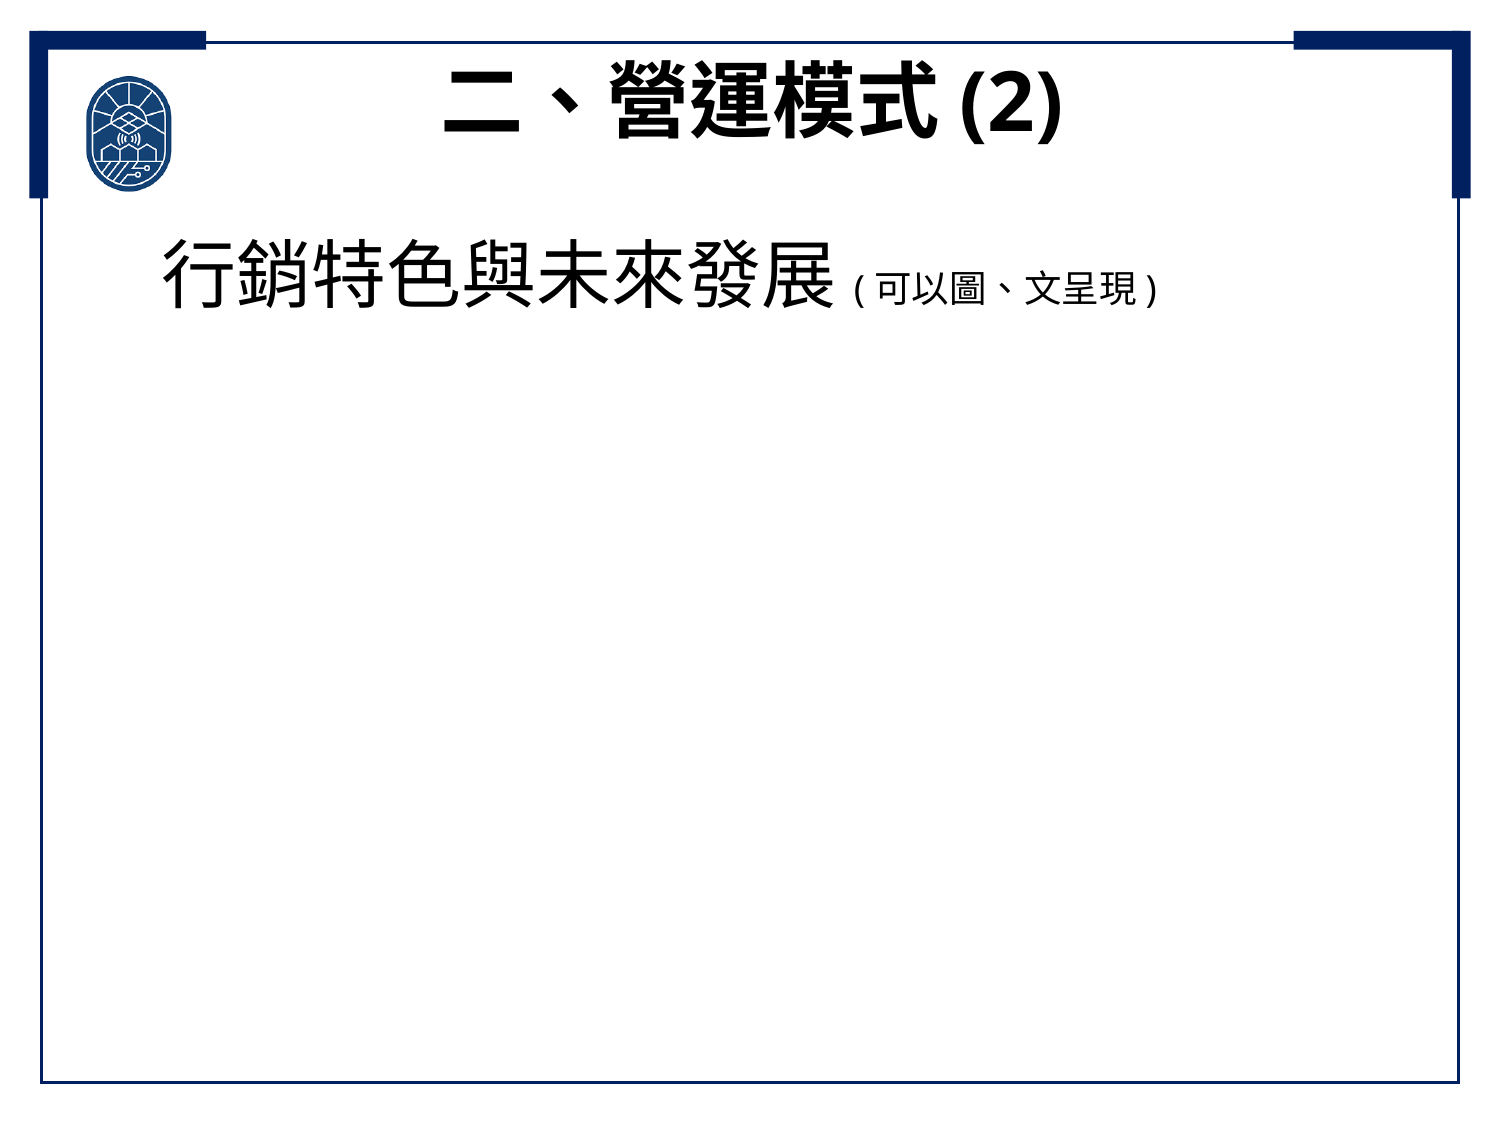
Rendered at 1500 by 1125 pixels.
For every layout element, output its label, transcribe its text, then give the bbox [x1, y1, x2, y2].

picture [50, 55, 207, 212]
text_box 行銷特色與未來發展(可以圖、文呈現) [146, 219, 1496, 327]
text_box 二、營運模式(2) [76, 22, 1427, 174]
